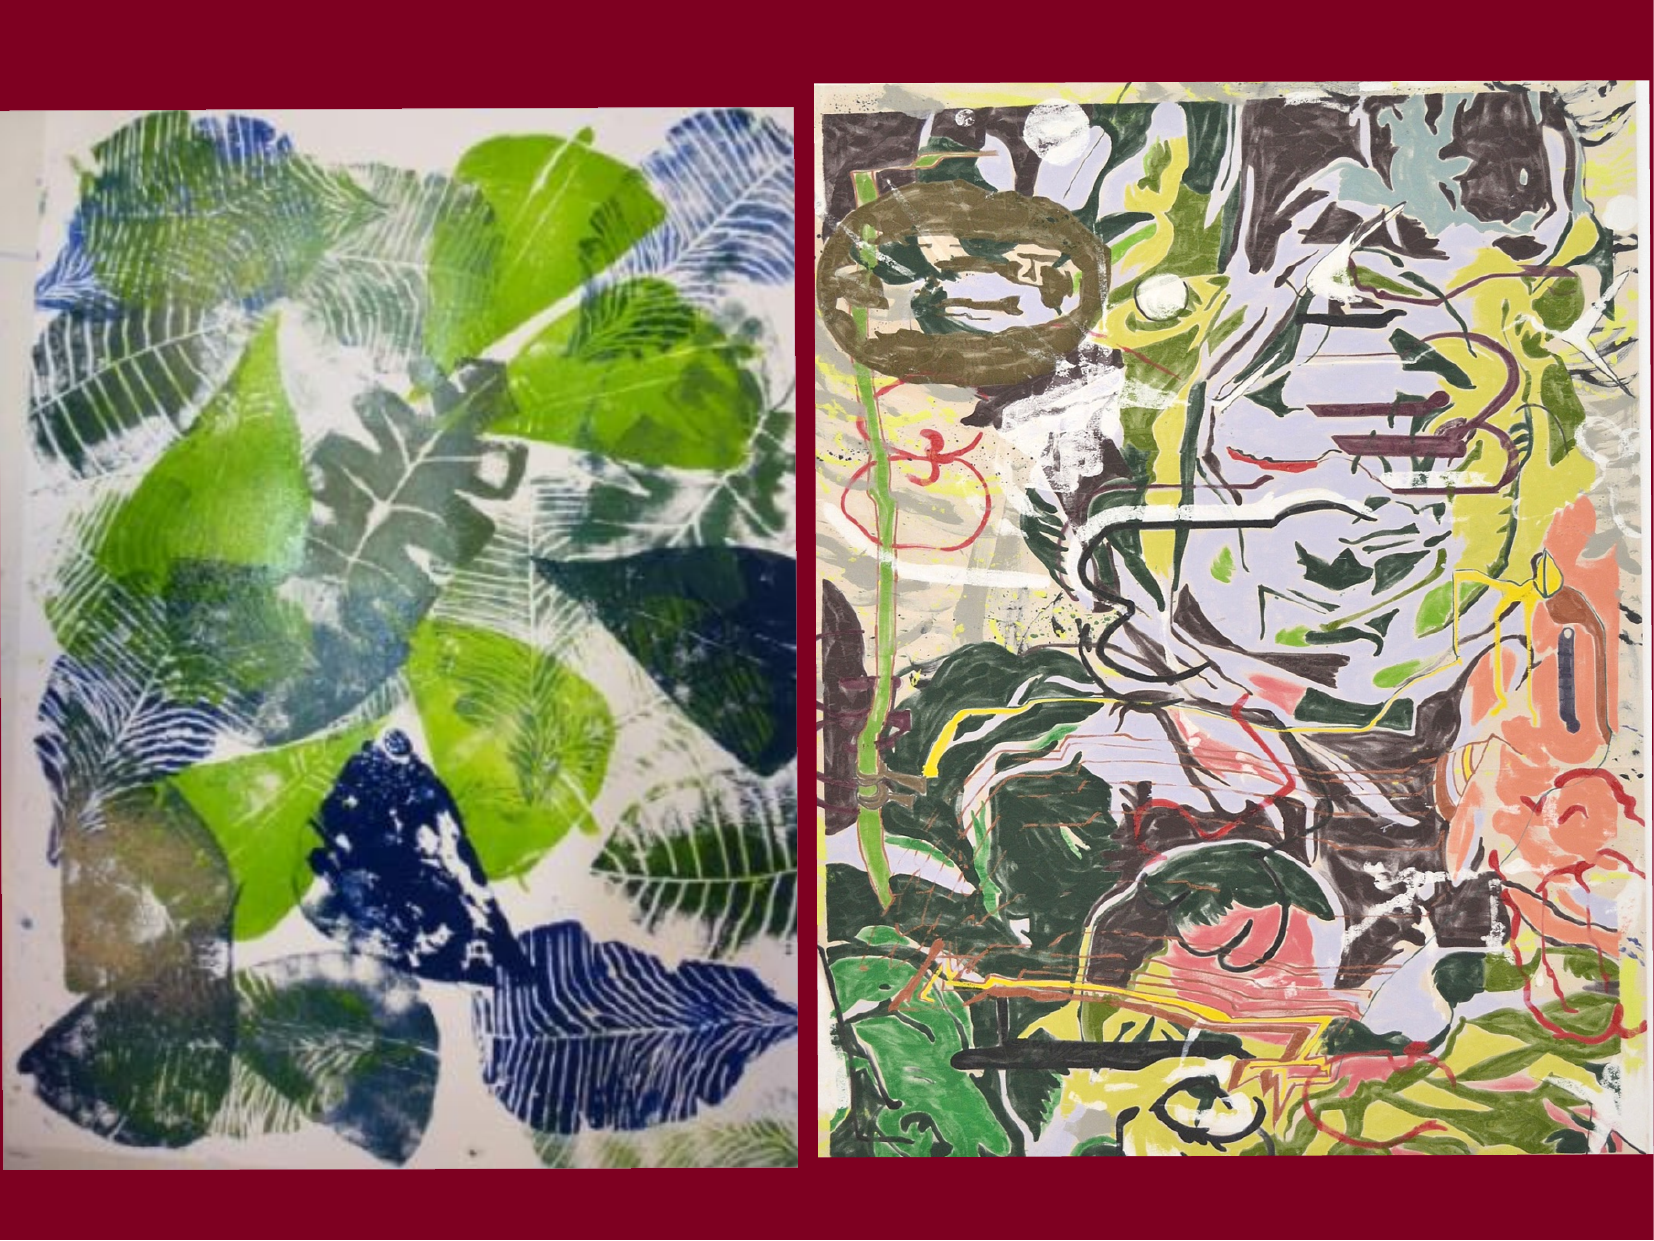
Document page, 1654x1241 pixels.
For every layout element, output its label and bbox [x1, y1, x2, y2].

picture [0, 106, 798, 1170]
picture [814, 80, 1654, 1158]
